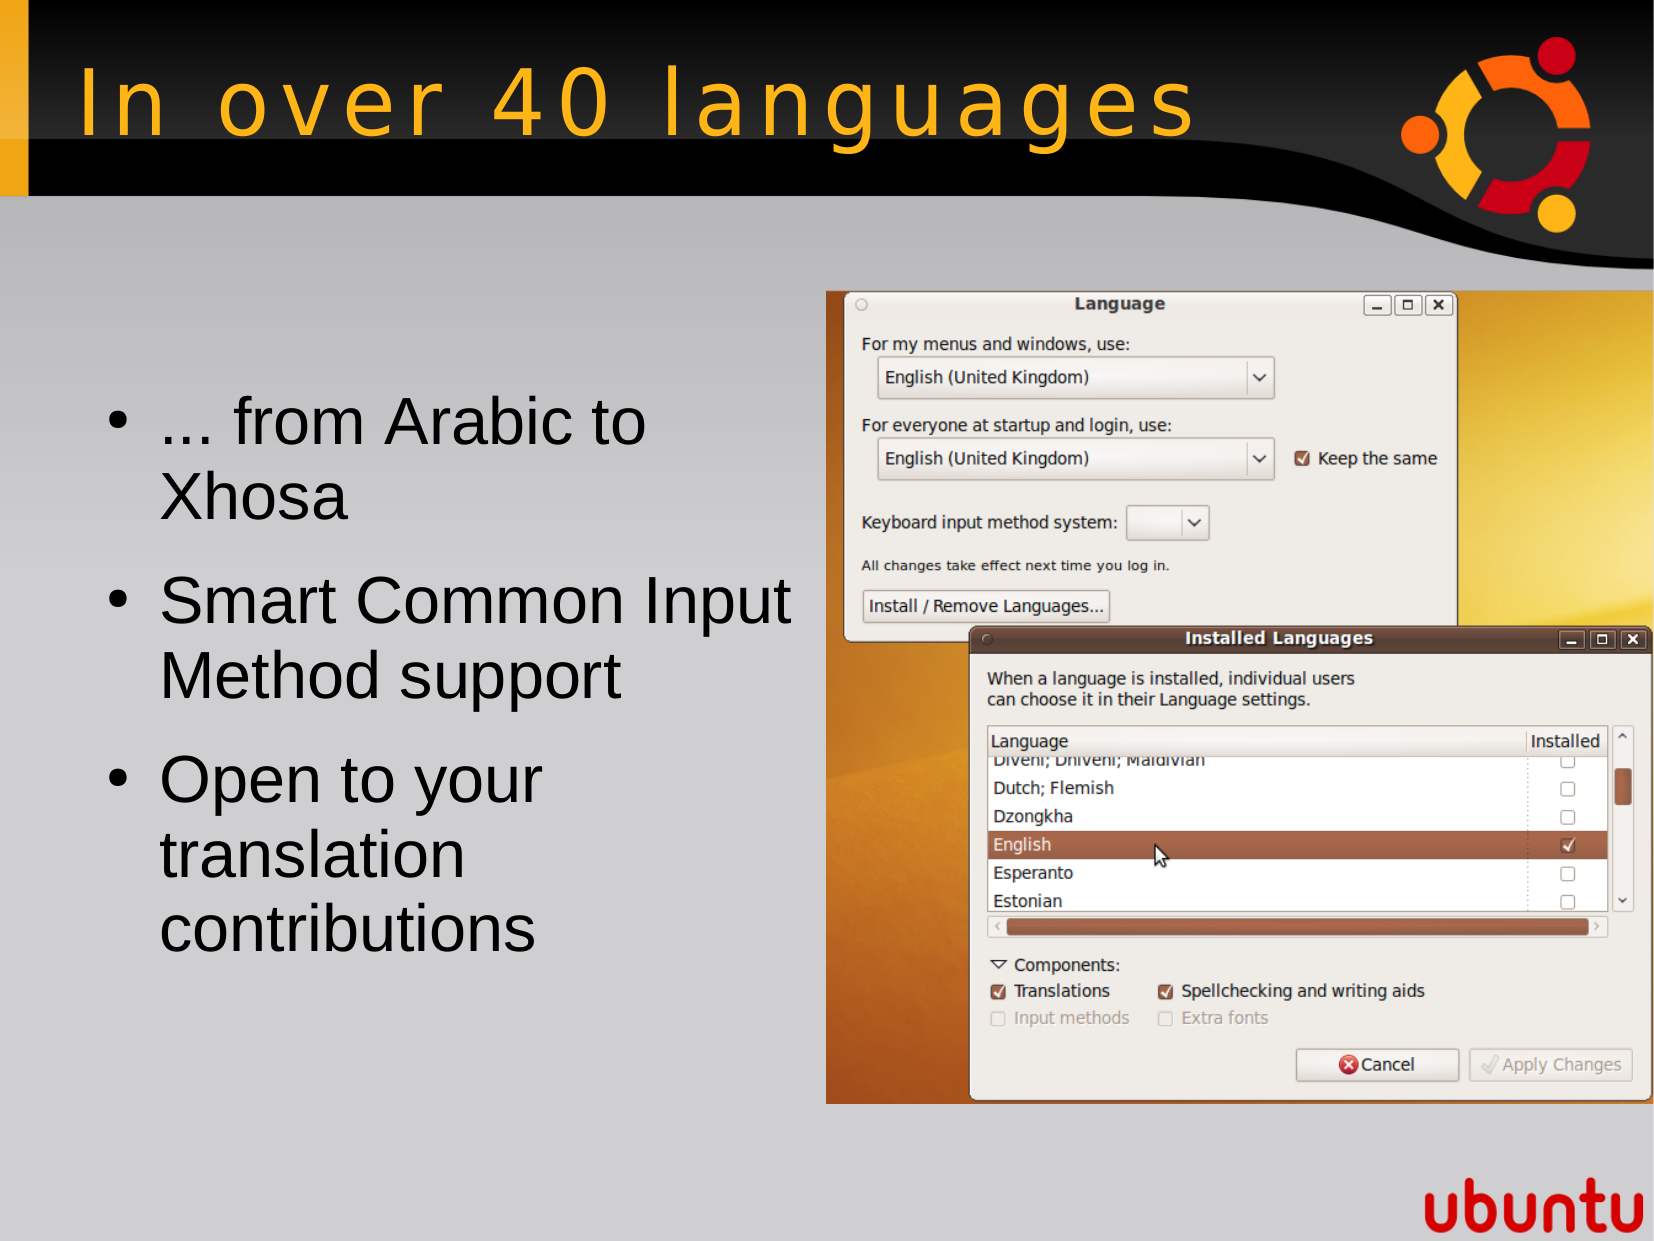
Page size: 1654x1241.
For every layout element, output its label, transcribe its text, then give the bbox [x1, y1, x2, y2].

list ... from Arabic to Xhosa Smart Common Input Method support Open to your translation contributions [88, 383, 798, 1025]
title In over 40 languages [76, 0, 1300, 207]
picture [0, 0, 1654, 1241]
